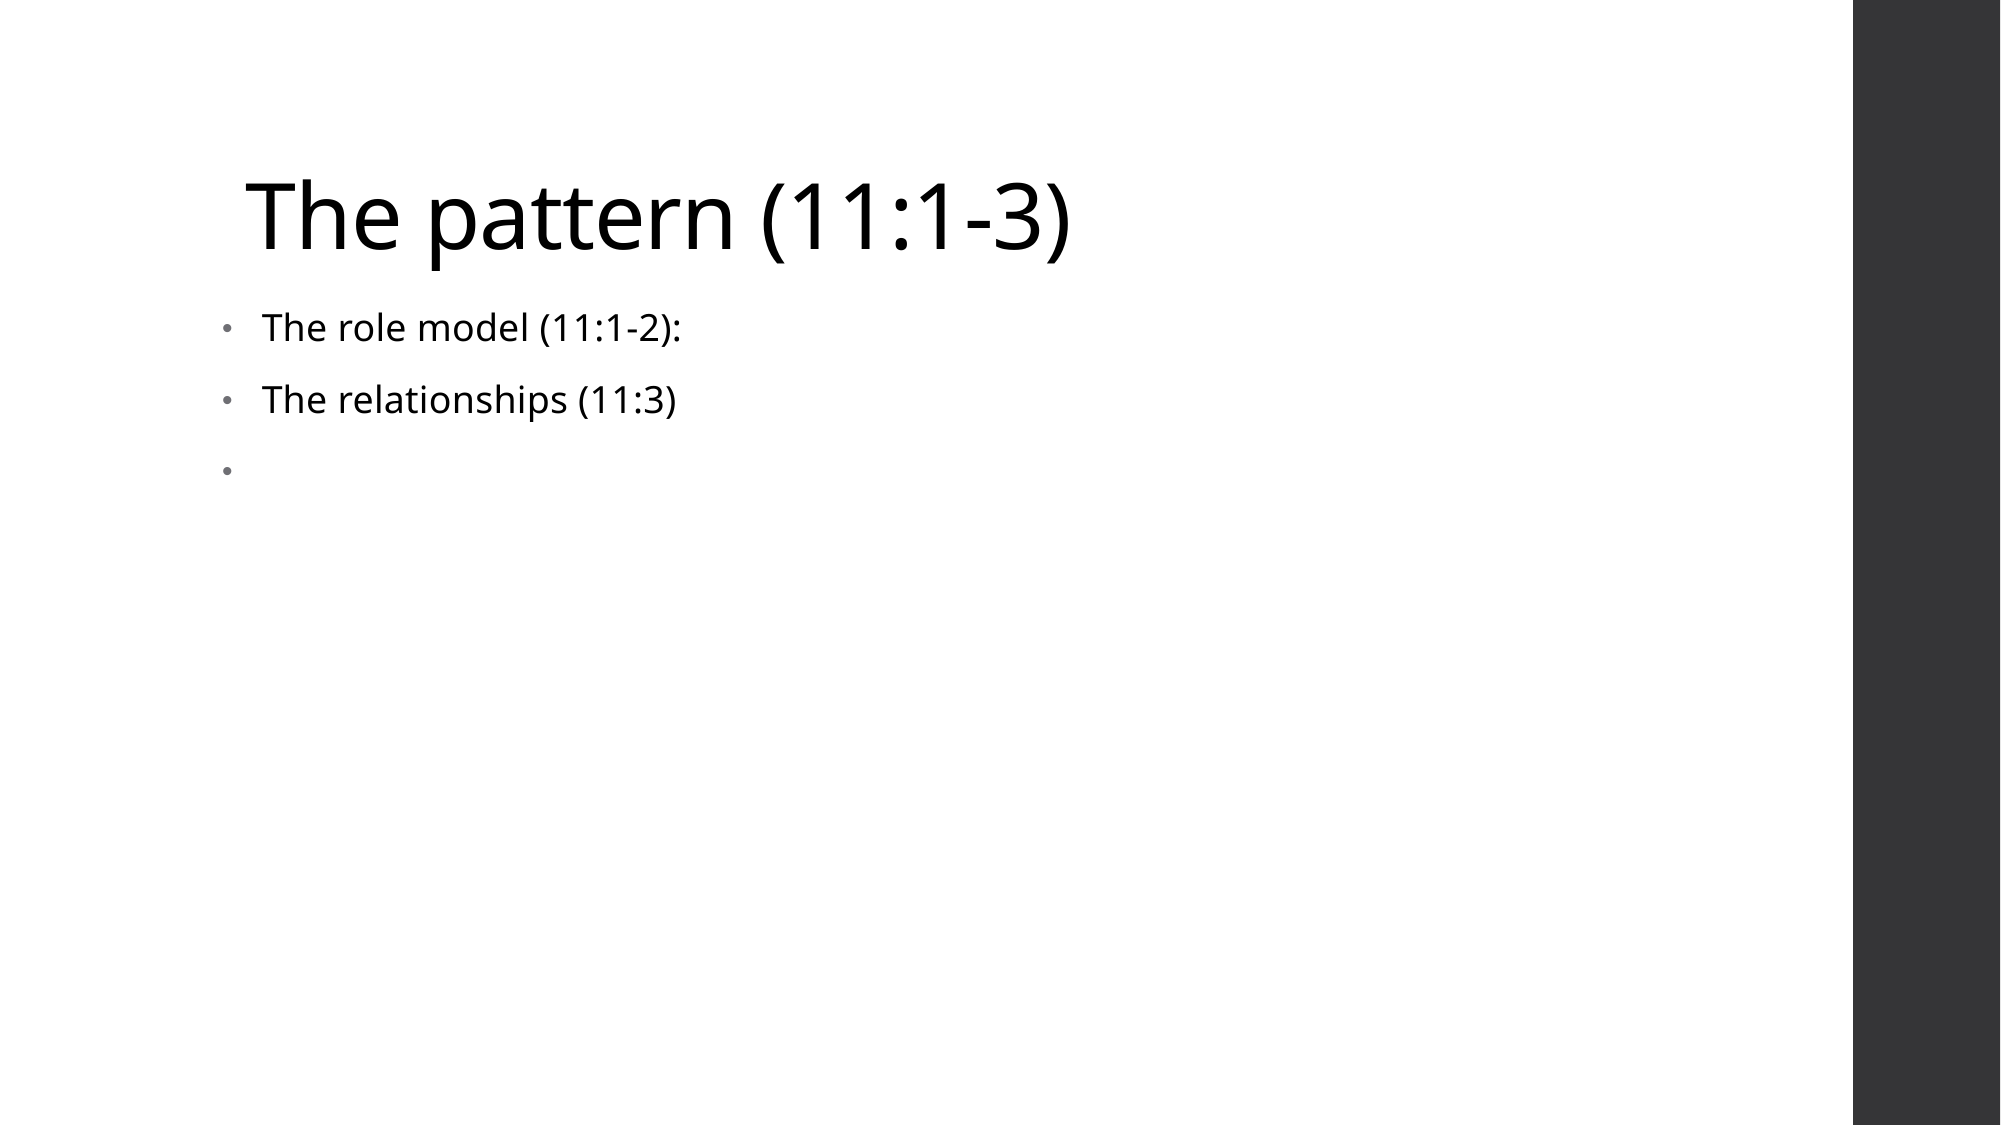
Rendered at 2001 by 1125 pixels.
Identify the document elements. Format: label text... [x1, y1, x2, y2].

list The role model (11:1-2): The relationships (11:3) [206, 299, 1617, 1014]
title The pattern (11:1-3) [206, 60, 1797, 278]
